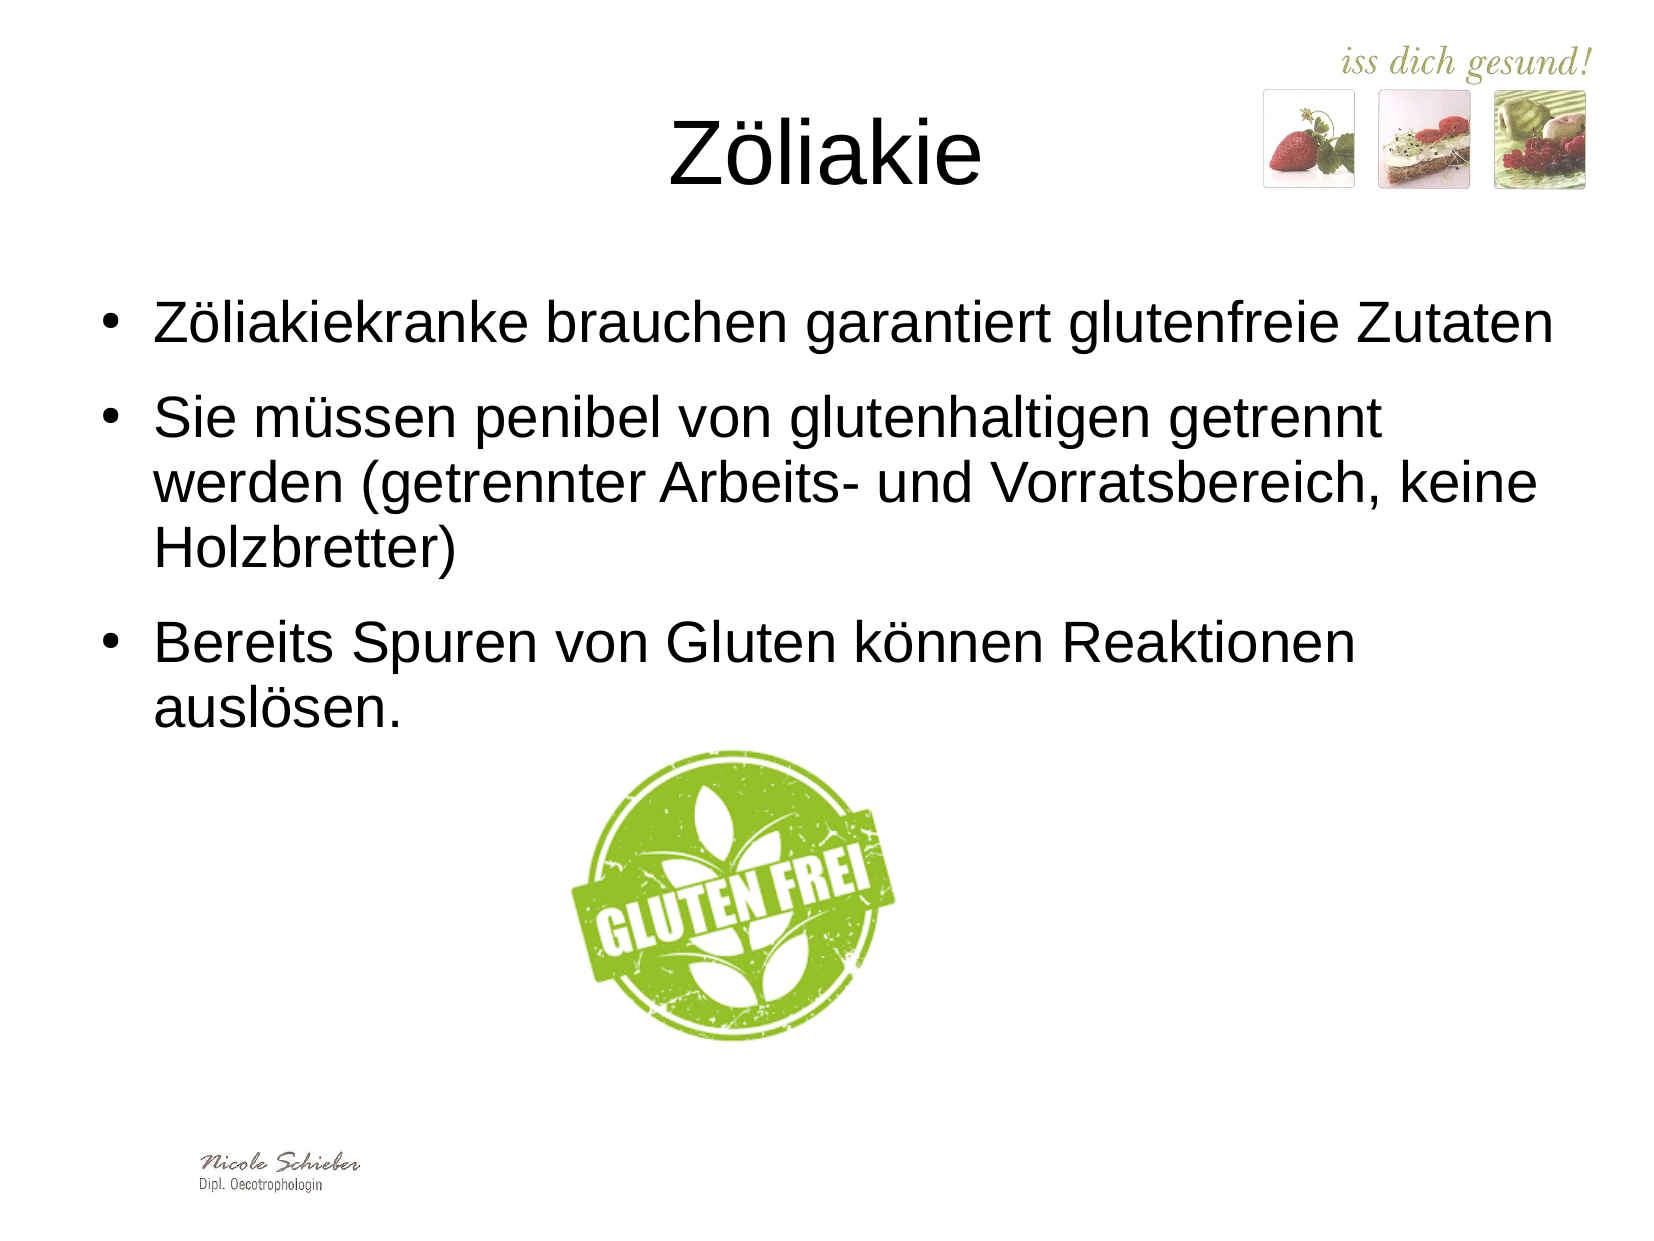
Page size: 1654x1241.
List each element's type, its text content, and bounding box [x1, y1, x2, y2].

list Zöliakiekranke brauchen garantiert glutenfreie Zutaten Sie müssen penibel von glutenhaltigen getrennt werden (getrennter Arbeits- und Vorratsbereich, keine Holzbretter) Bereits Spuren von Gluten können Reaktionen auslösen. [82, 290, 1571, 1109]
title Zöliakie [82, 49, 1571, 257]
picture [188, 1149, 367, 1205]
picture [1251, 29, 1607, 198]
picture [557, 720, 910, 1072]
